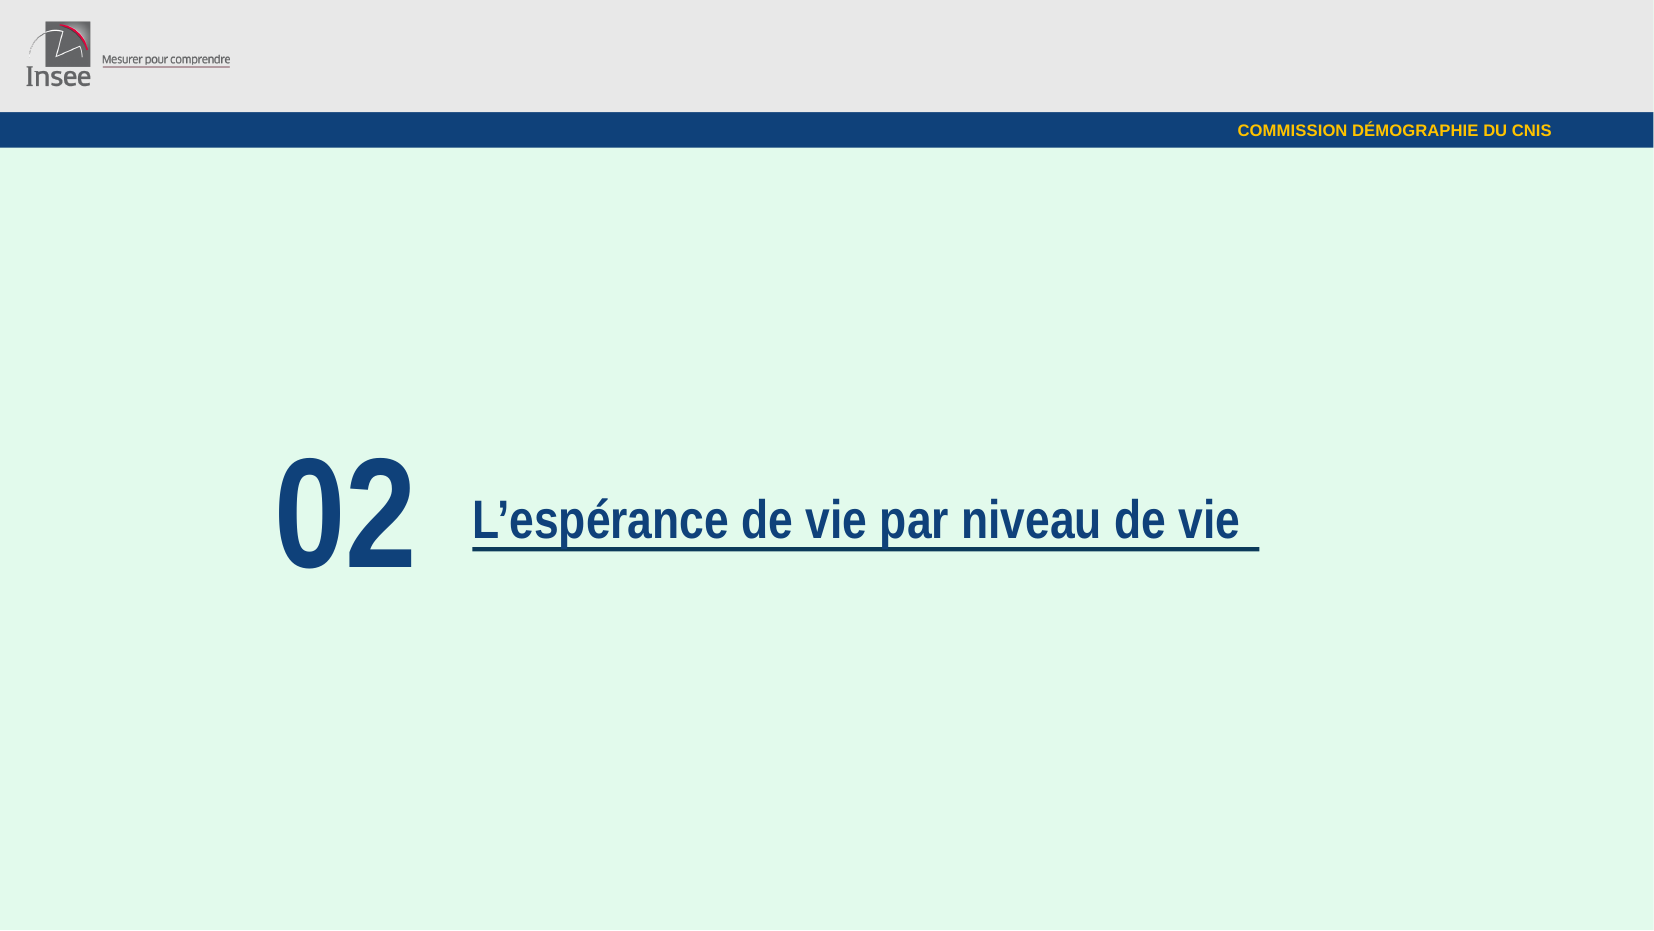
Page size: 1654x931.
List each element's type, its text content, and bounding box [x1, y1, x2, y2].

picture [23, 0, 230, 89]
footer Commission démographie du CnIS [59, 112, 1553, 148]
text_box 02 [230, 389, 461, 621]
title L’espérance de vie par niveau de vie [472, 401, 1359, 550]
